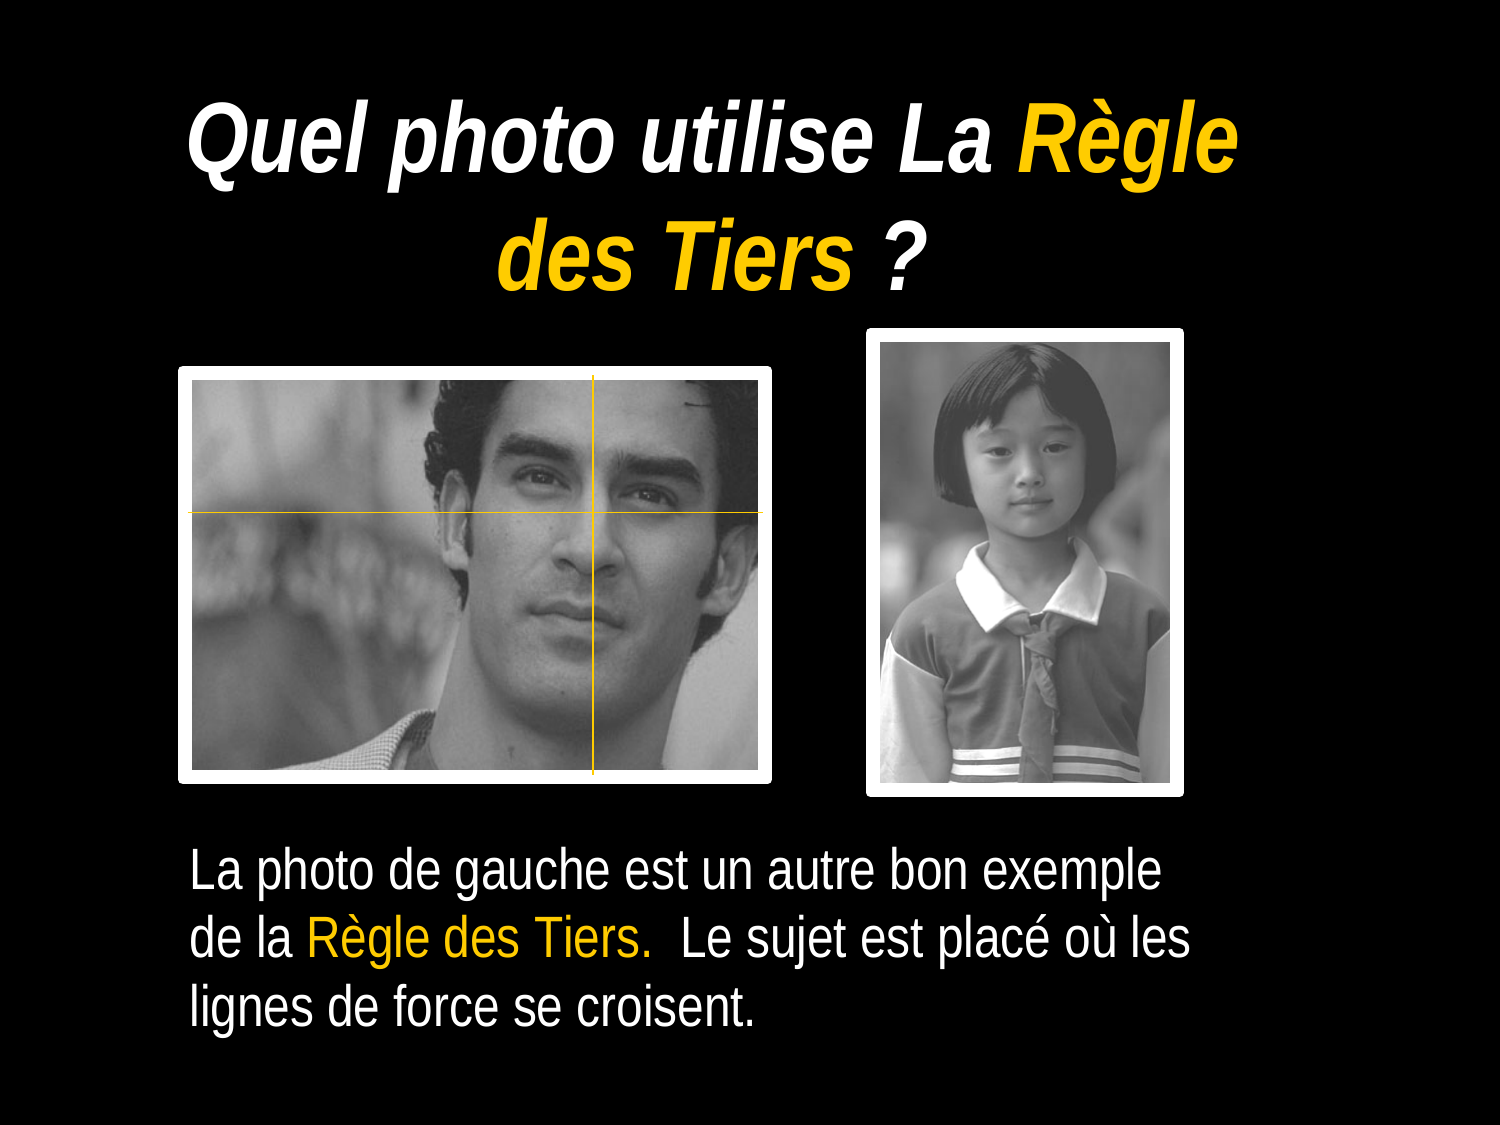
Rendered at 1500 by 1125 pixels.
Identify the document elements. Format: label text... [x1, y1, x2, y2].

title Quel photo utilise La Règle des Tiers ? [112, 69, 1313, 318]
picture [594, 513, 758, 770]
picture [192, 380, 592, 512]
text_box La photo de gauche est un autre bon exemple de la Règle des Tiers. Le sujet est placé où les lignes de force se croisent. [174, 825, 1225, 1051]
picture [192, 513, 592, 770]
picture [880, 342, 1170, 783]
picture [594, 380, 758, 512]
